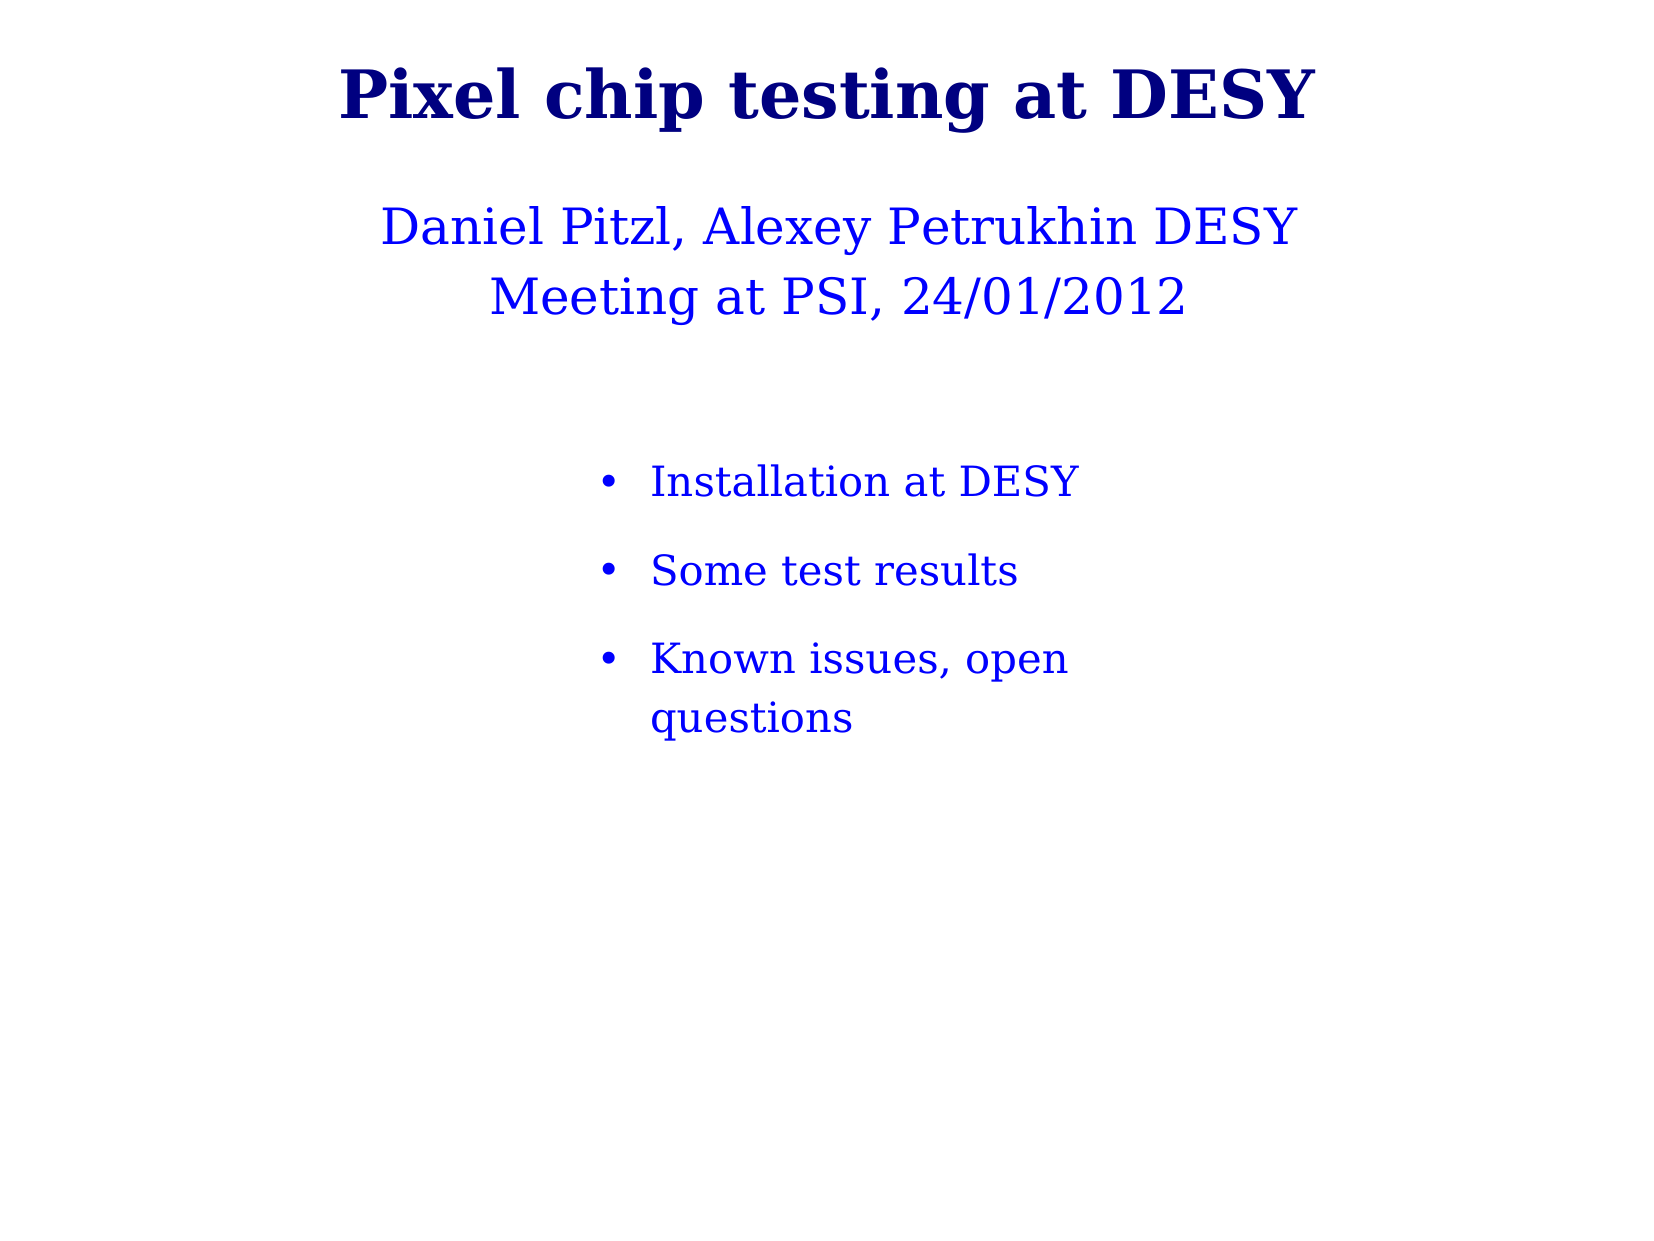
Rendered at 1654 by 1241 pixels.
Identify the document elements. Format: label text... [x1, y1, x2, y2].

text_box Daniel Pitzl, Alexey Petrukhin DESY Meeting at PSI, 24/01/2012 [380, 198, 1298, 327]
list Installation at DESY Some test results Known issues, open questions [596, 447, 1090, 732]
title Pixel chip testing at DESY [121, 55, 1534, 134]
